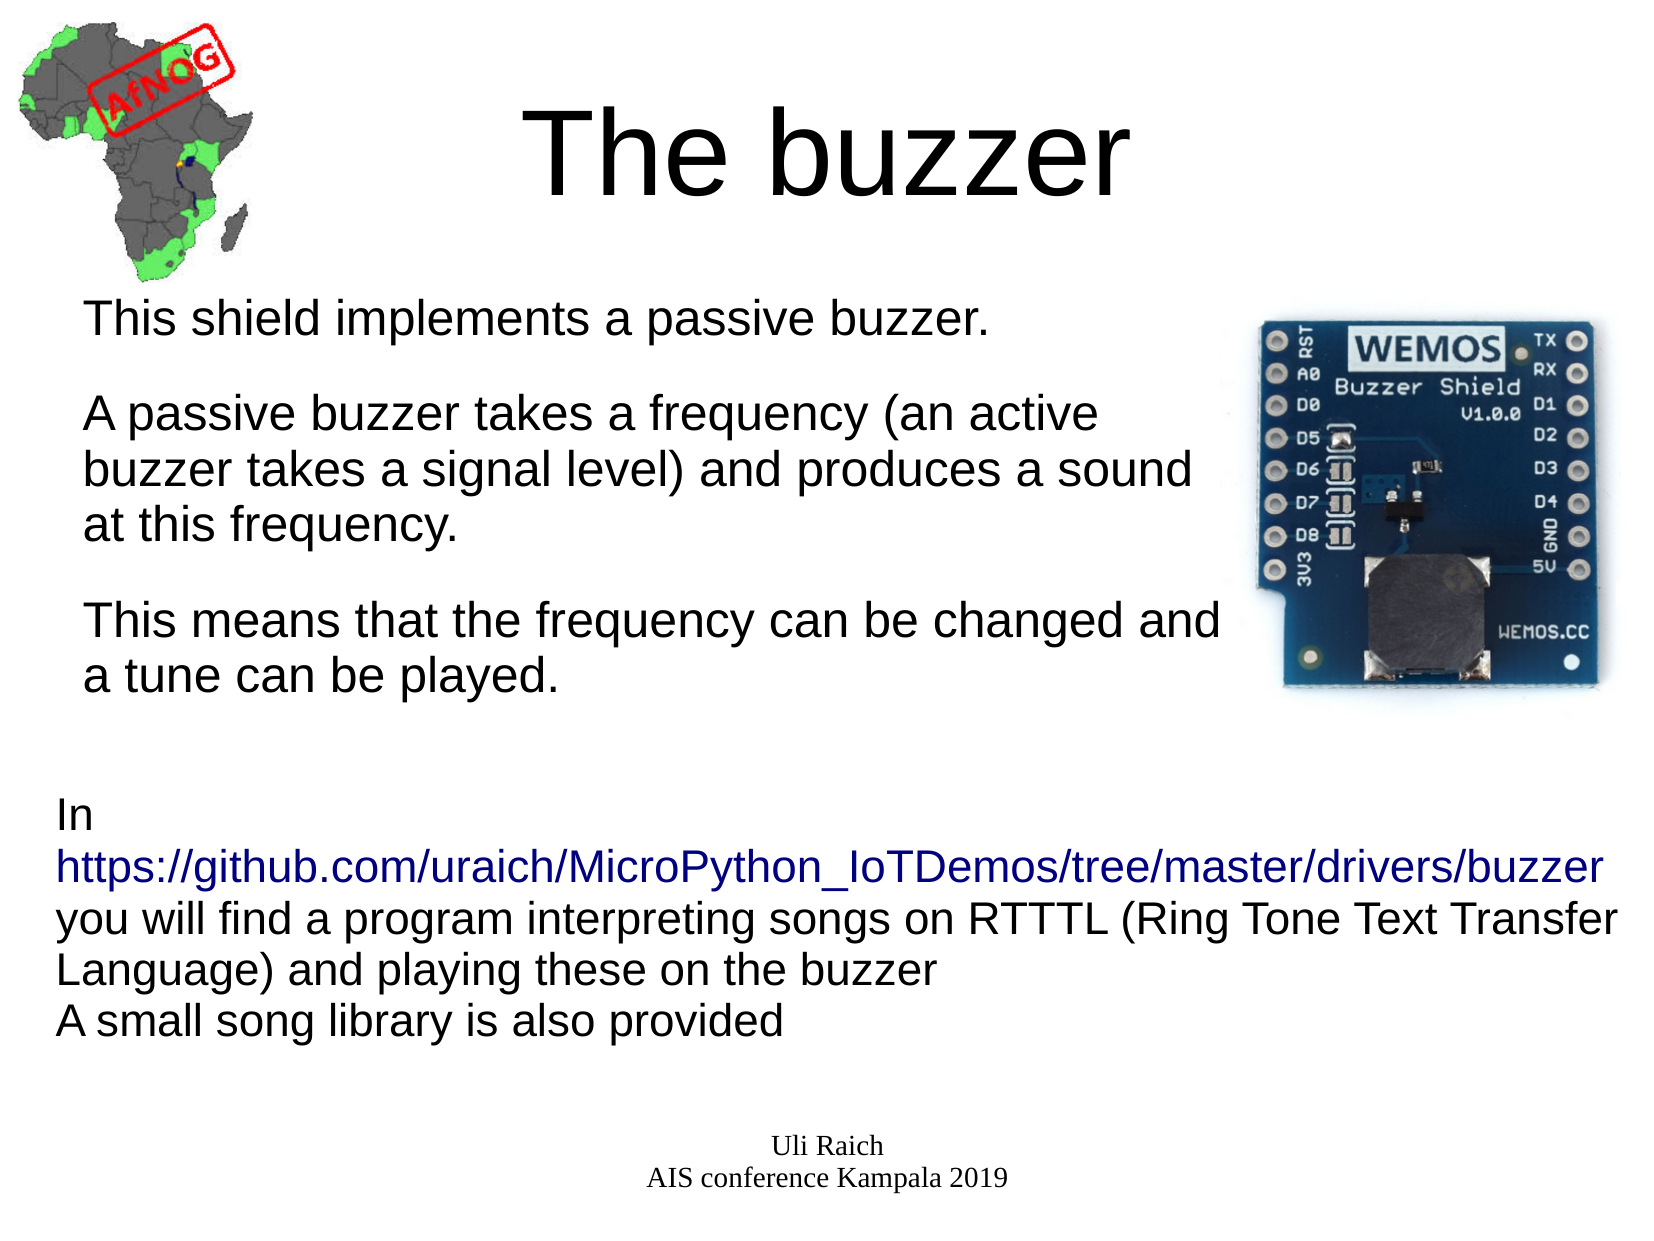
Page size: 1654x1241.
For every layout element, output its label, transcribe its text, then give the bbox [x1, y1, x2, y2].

picture [9, 0, 259, 291]
text_box In https://github.com/uraich/MicroPython_IoTDemos/tree/master/drivers/buzzer you will find a program interpreting songs on RTTTL (Ring Tone Text Transfer Language) and playing these on the buzzer A small song library is also provided [40, 778, 1635, 1054]
title The buzzer [82, 49, 1571, 257]
picture [1219, 289, 1621, 721]
list This shield implements a passive buzzer. A passive buzzer takes a frequency (an active buzzer takes a signal level) and produces a sound at this frequency. This means that the frequency can be changed and a tune can be played. [82, 290, 1231, 736]
